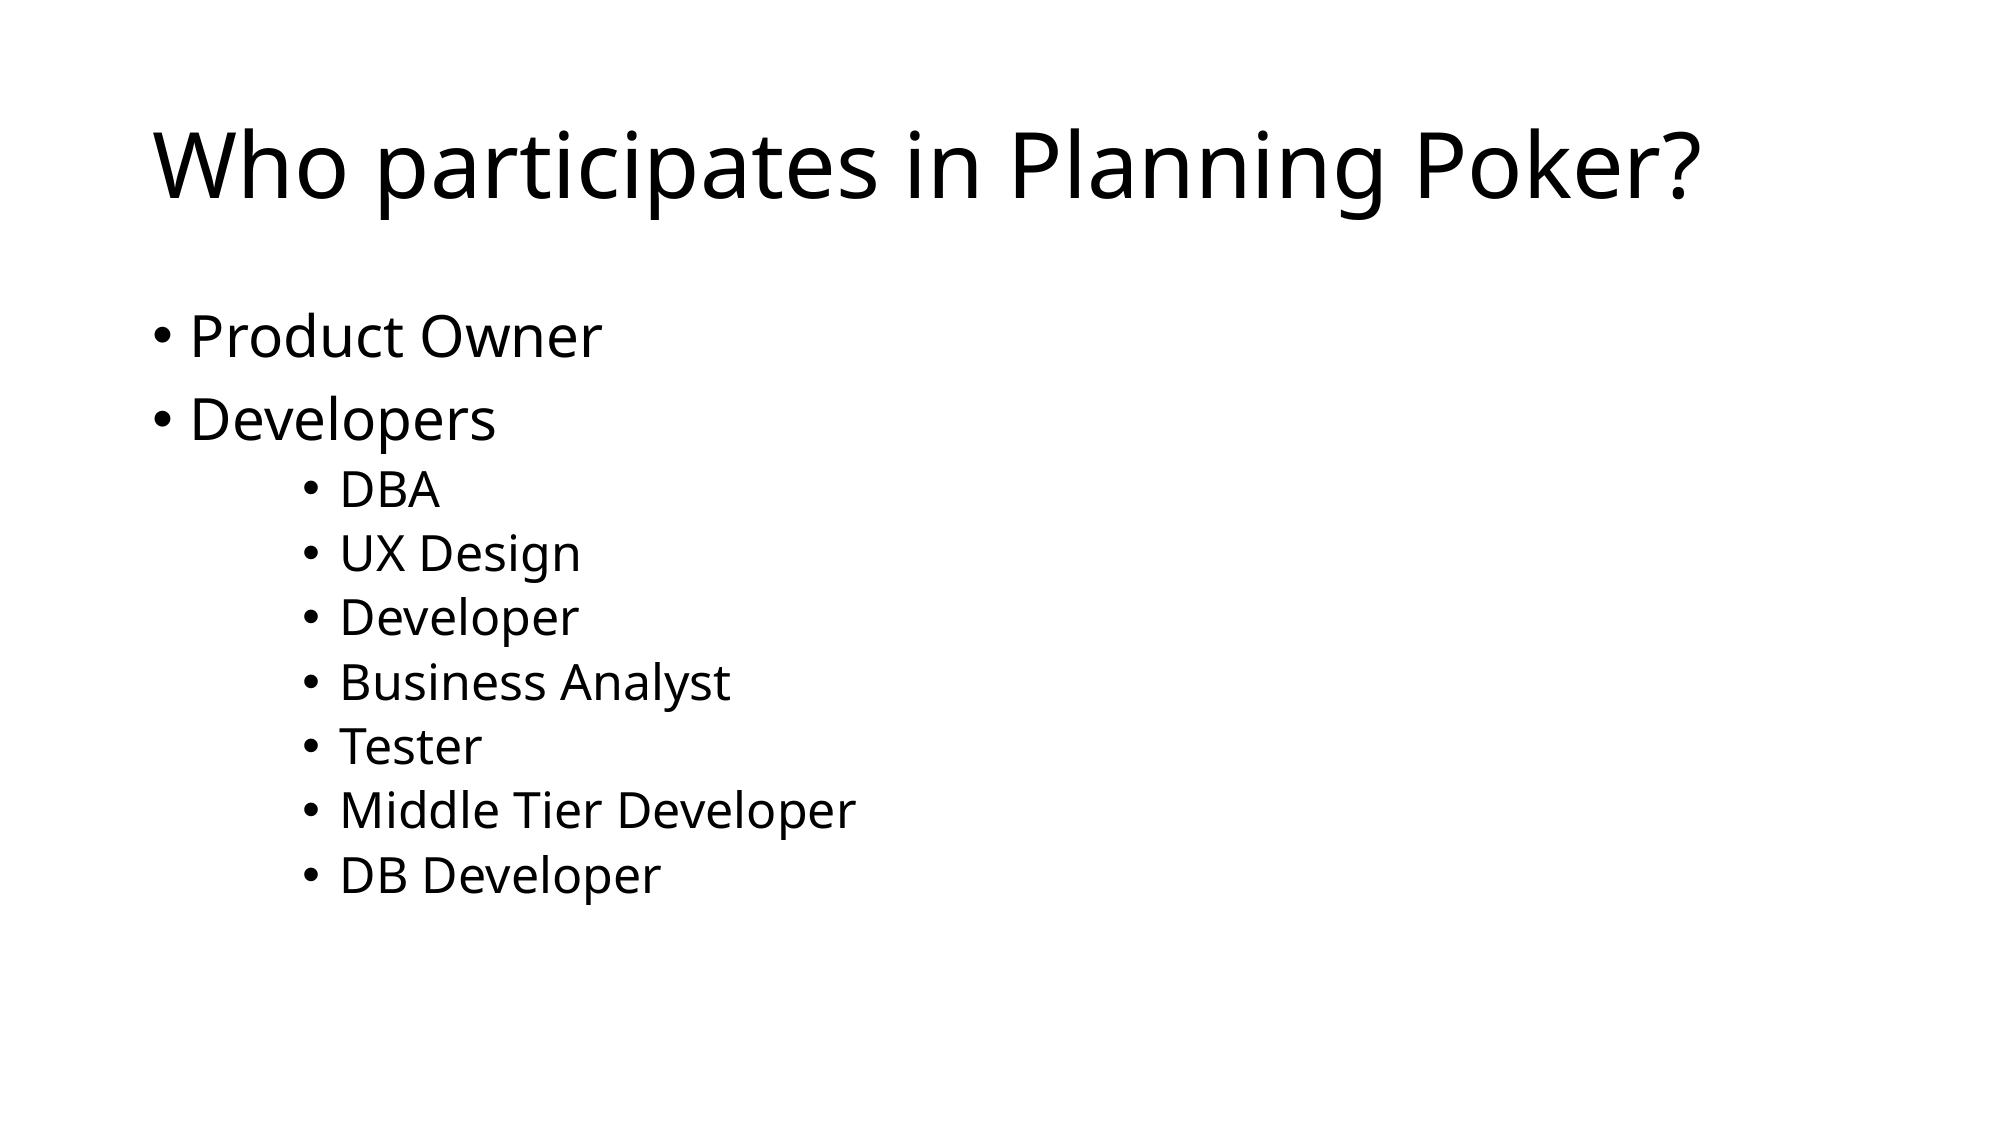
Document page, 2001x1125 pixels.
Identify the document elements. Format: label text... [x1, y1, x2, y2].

list Product Owner Developers DBA UX Design Developer Business Analyst Tester Middle Tier Developer DB Developer [137, 299, 1863, 1014]
title Who participates in Planning Poker? [137, 59, 1863, 278]
